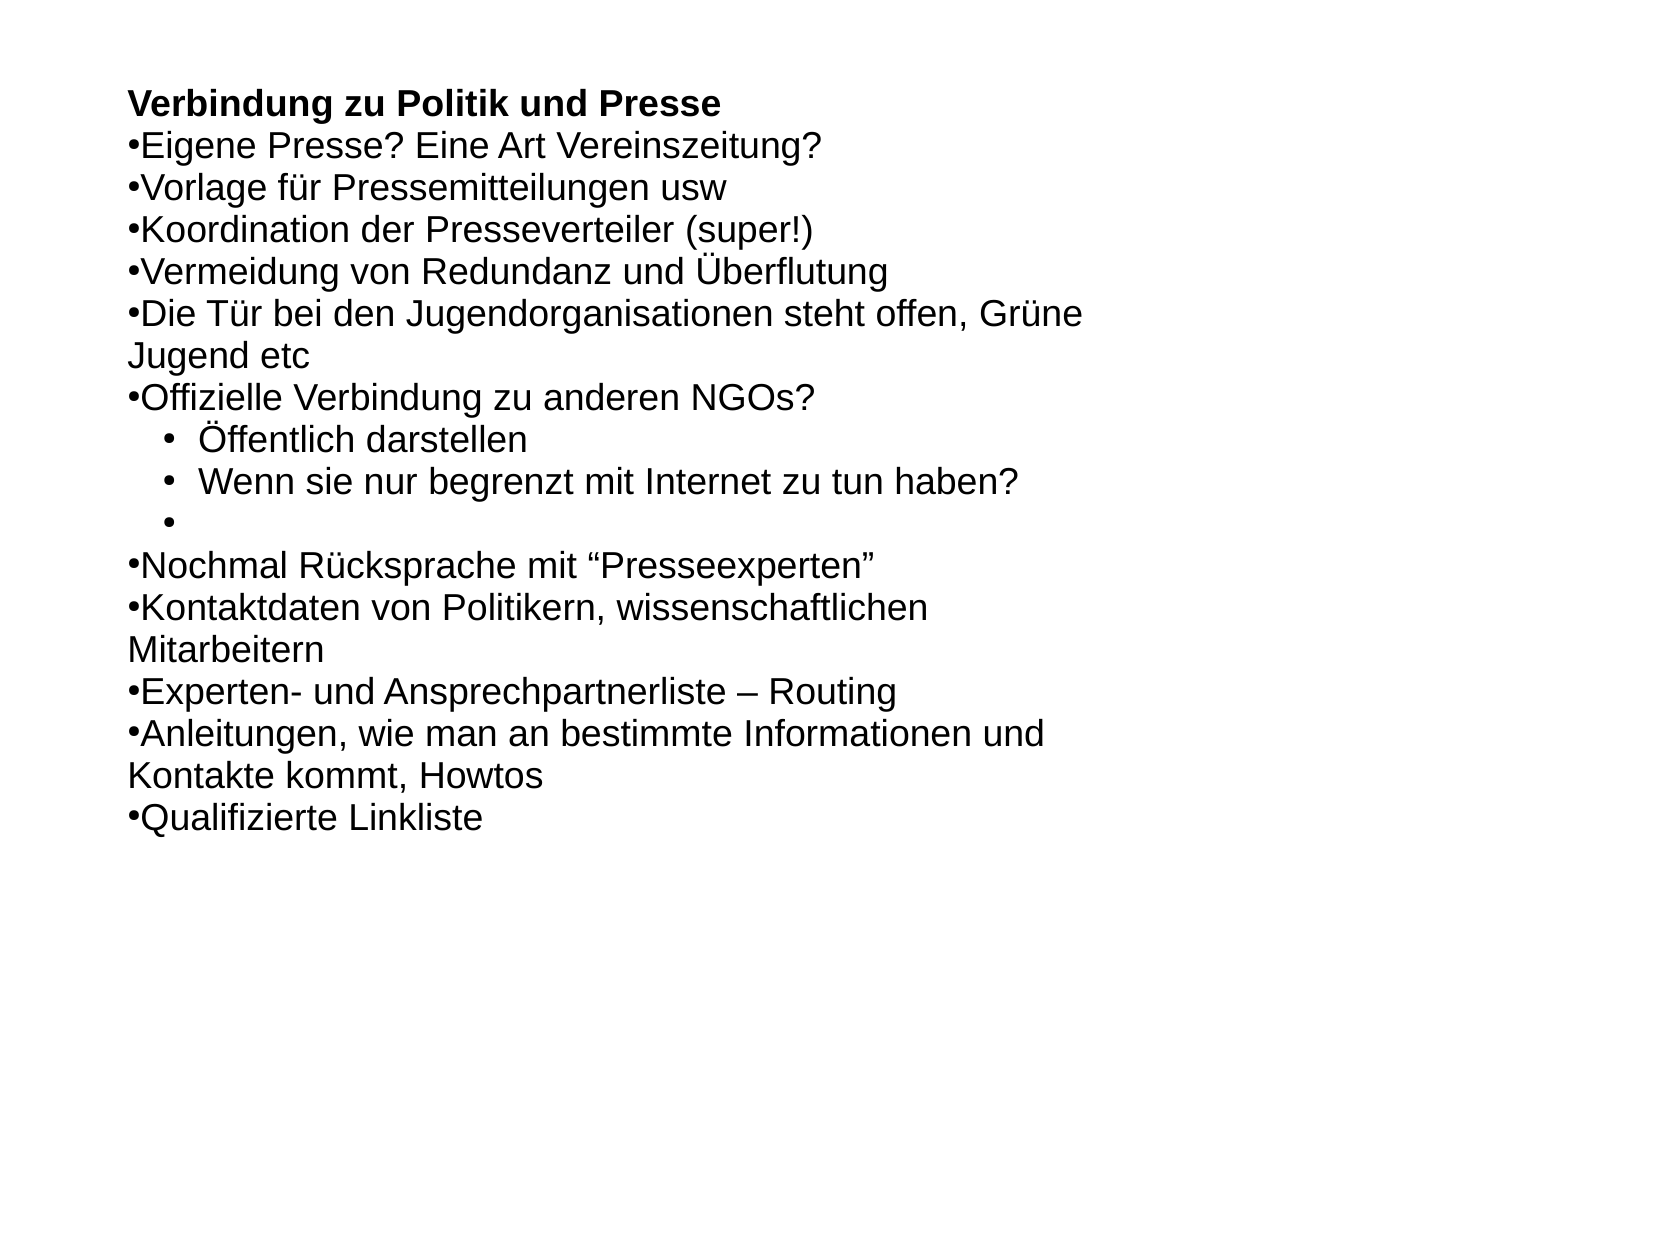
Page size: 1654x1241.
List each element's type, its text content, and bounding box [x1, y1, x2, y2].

text_box Verbindung zu Politik und Presse Eigene Presse? Eine Art Vereinszeitung? Vorlage für Pressemitteilungen usw Koordination der Presseverteiler (super!) Vermeidung von Redundanz und Überflutung Die Tür bei den Jugendorganisationen steht offen, Grüne Jugend etc Offizielle Verbindung zu anderen NGOs? Öffentlich darstellen Wenn sie nur begrenzt mit Internet zu tun haben? Nochmal Rücksprache mit “Presseexperten” Kontaktdaten von Politikern, wissenschaftlichen Mitarbeitern Experten- und Ansprechpartnerliste – Routing Anleitungen, wie man an bestimmte Informationen und Kontakte kommt, Howtos Qualifizierte Linkliste [112, 75, 1126, 846]
